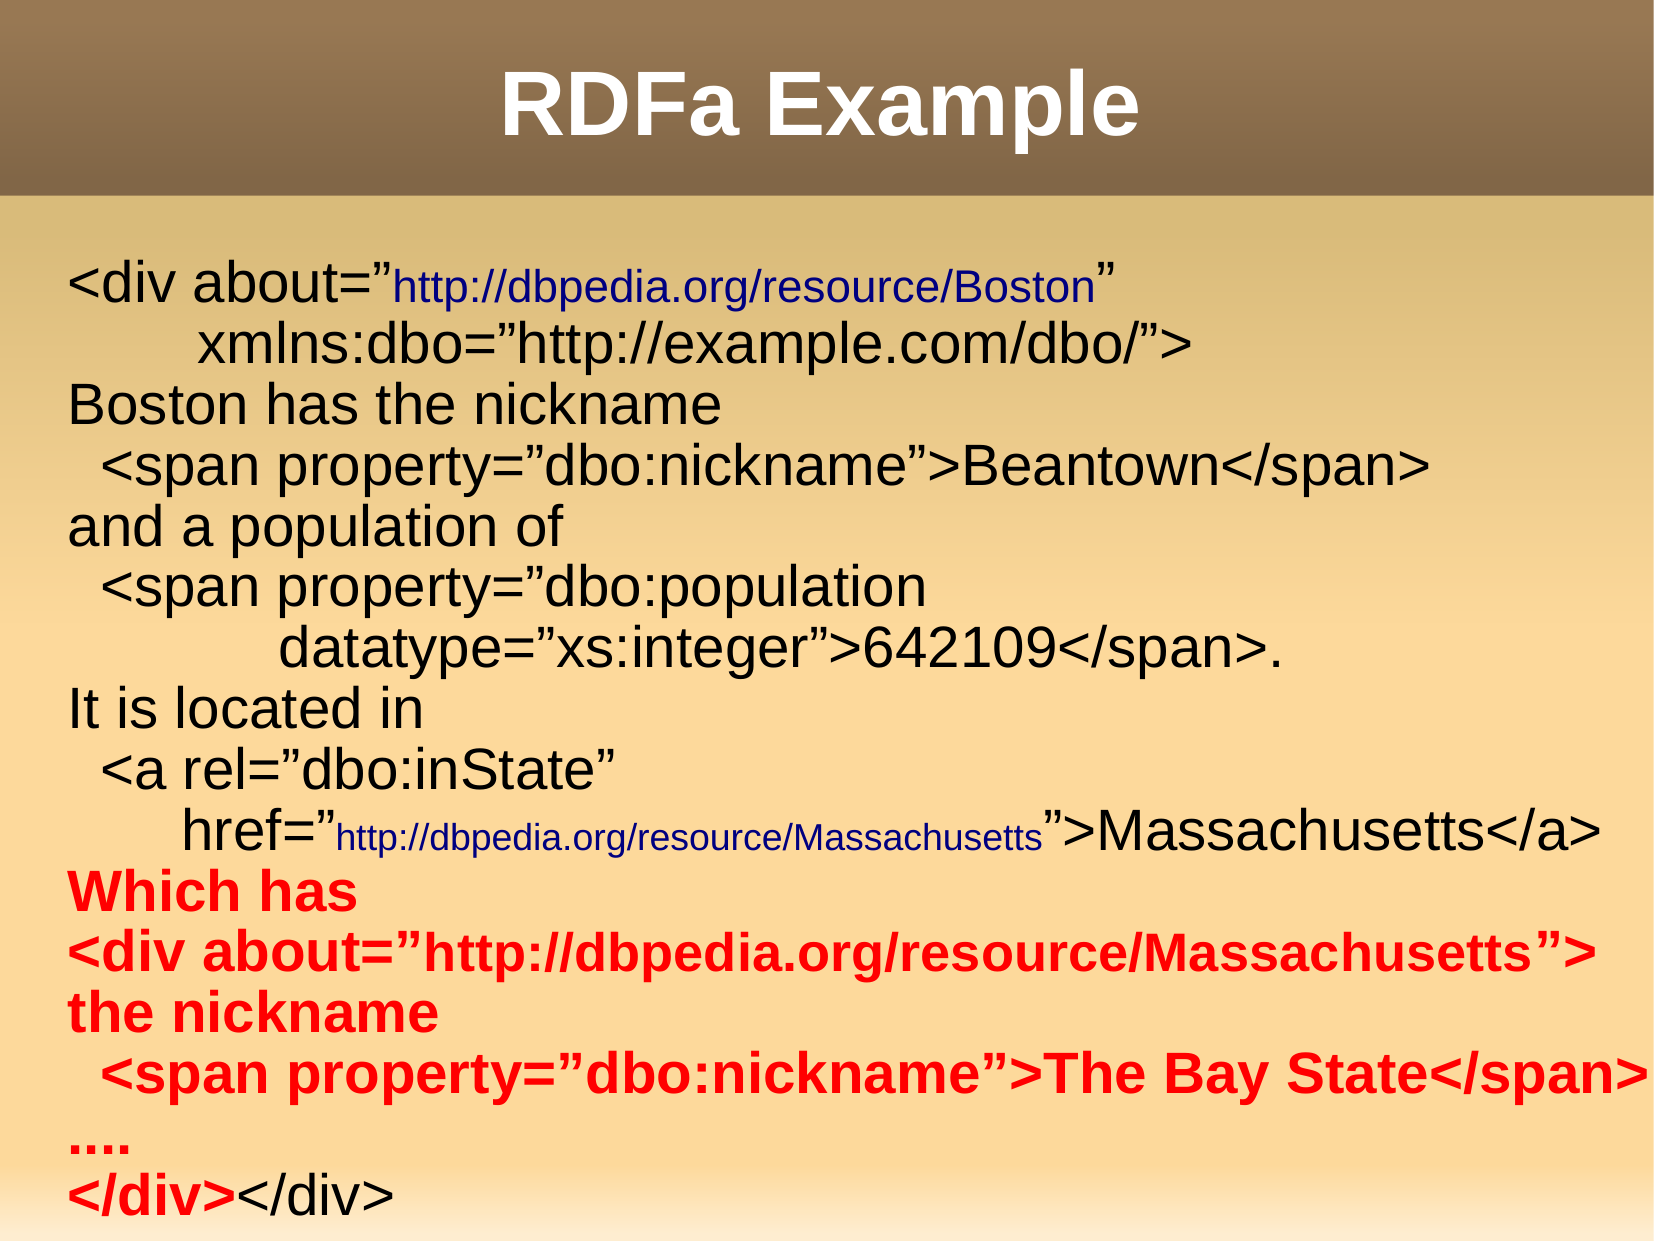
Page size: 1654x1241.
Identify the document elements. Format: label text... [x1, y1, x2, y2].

text_box <div about=”http://dbpedia.org/resource/Boston” xmlns:dbo=”http://example.com/dbo/”> Boston has the nickname <span property=”dbo:nickname”>Beantown</span> and a population of <span property=”dbo:population datatype=”xs:integer”>642109</span>. It is located in <a rel=”dbo:inState” href=”http://dbpedia.org/resource/Massachusetts”>Massachusetts</a> Which has <div about=”http://dbpedia.org/resource/Massachusetts”> the nickname <span property=”dbo:nickname”>The Bay State</span> .... </div></div> [52, 246, 1654, 1235]
picture [0, 0, 1654, 1241]
title RDFa Example [76, 7, 1565, 200]
